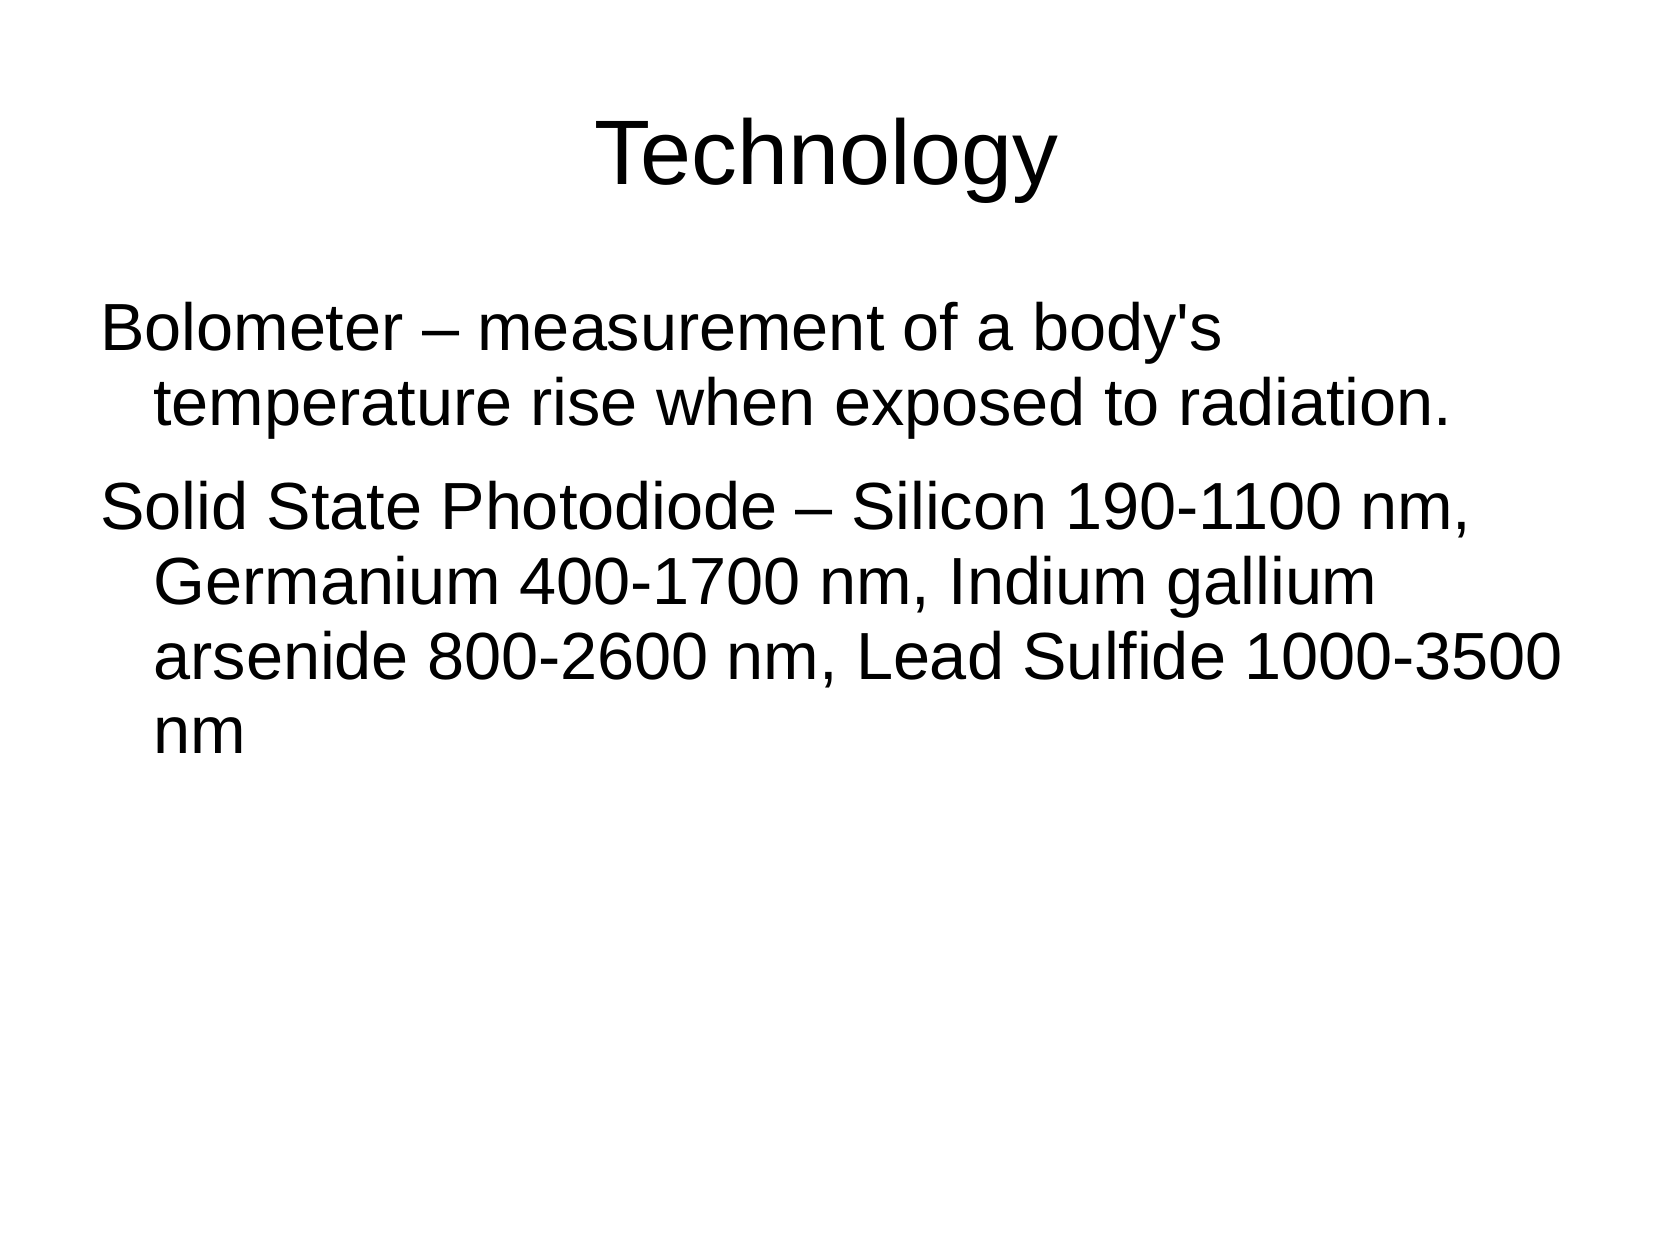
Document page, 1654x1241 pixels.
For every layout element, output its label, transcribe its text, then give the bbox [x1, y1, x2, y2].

list Bolometer – measurement of a body's temperature rise when exposed to radiation. Solid State Photodiode – Silicon 190-1100 nm, Germanium 400-1700 nm, Indium gallium arsenide 800-2600 nm, Lead Sulfide 1000-3500 nm [82, 290, 1571, 1094]
title Technology [82, 49, 1571, 257]
